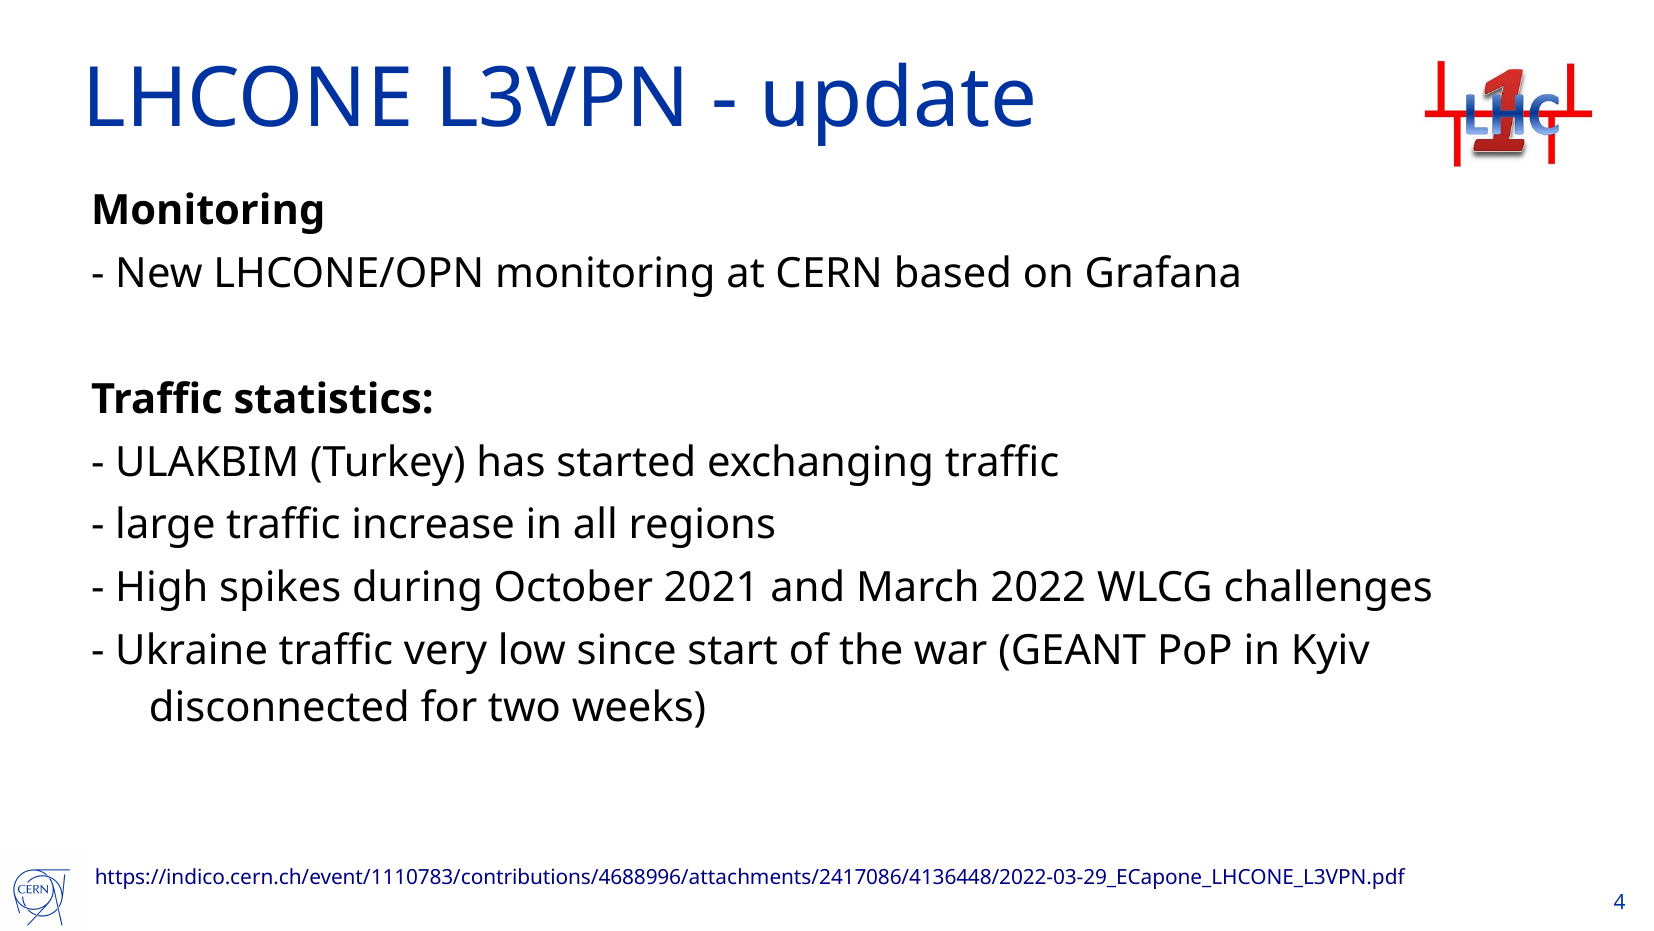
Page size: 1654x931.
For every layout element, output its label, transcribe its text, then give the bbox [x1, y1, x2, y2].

picture [1415, 52, 1599, 176]
title LHCONE L3VPN - update [82, 37, 1571, 142]
text_box Monitoring - New LHCONE/OPN monitoring at CERN based on Grafana Traffic statistics: - ULAKBIM (Turkey) has started exchanging traffic - large traffic increase in all regions - High spikes during October 2021 and March 2022 WLCG challenges - Ukraine traffic very low since start of the war (GEANT PoP in Kyiv disconnected for two weeks) [76, 172, 1640, 931]
picture [0, 850, 76, 931]
